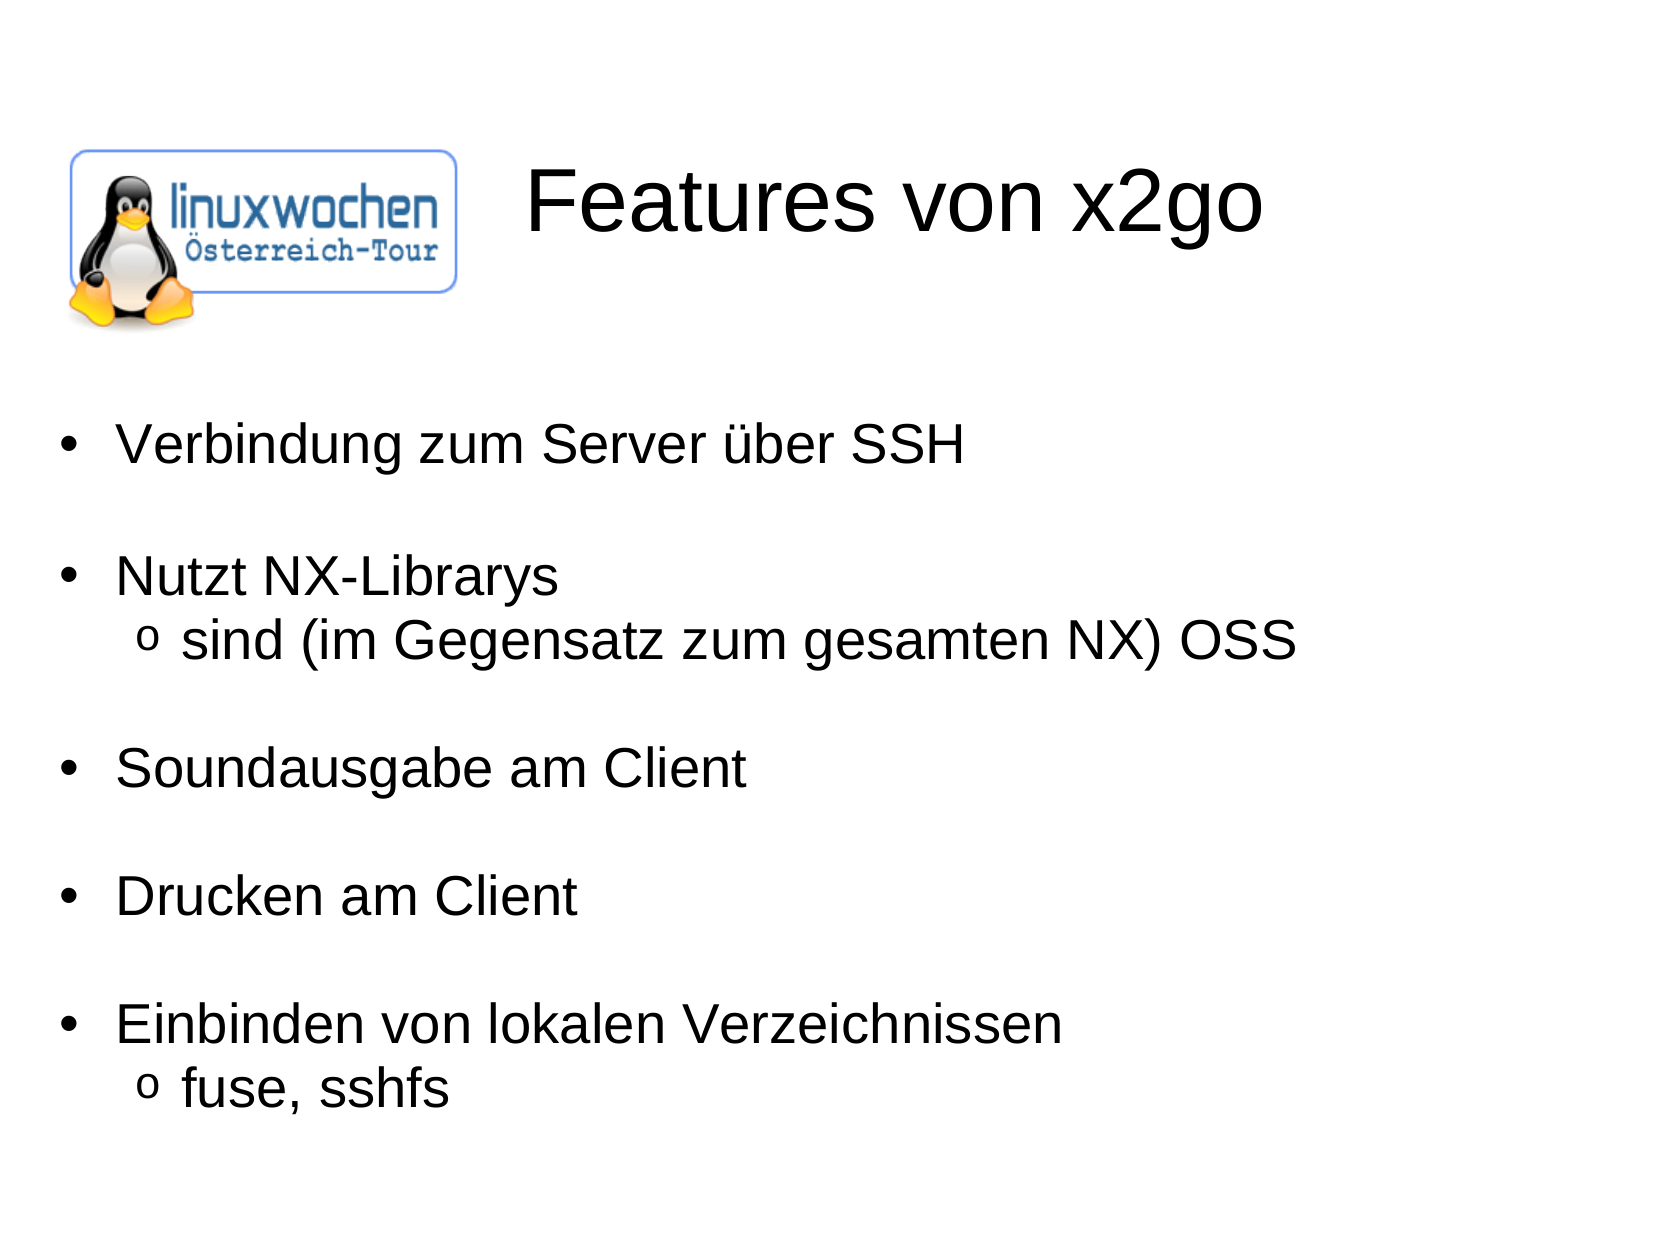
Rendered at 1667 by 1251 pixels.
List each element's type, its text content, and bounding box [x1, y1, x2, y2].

picture [37, 129, 472, 338]
list Verbindung zum Server über SSH Nutzt NX-Librarys sind (im Gegensatz zum gesamten NX) OSS Soundausgabe am Client Drucken am Client Einbinden von lokalen Verzeichnissen fuse, sshfs [40, 412, 1627, 1201]
title Features von x2go [102, 150, 1667, 301]
